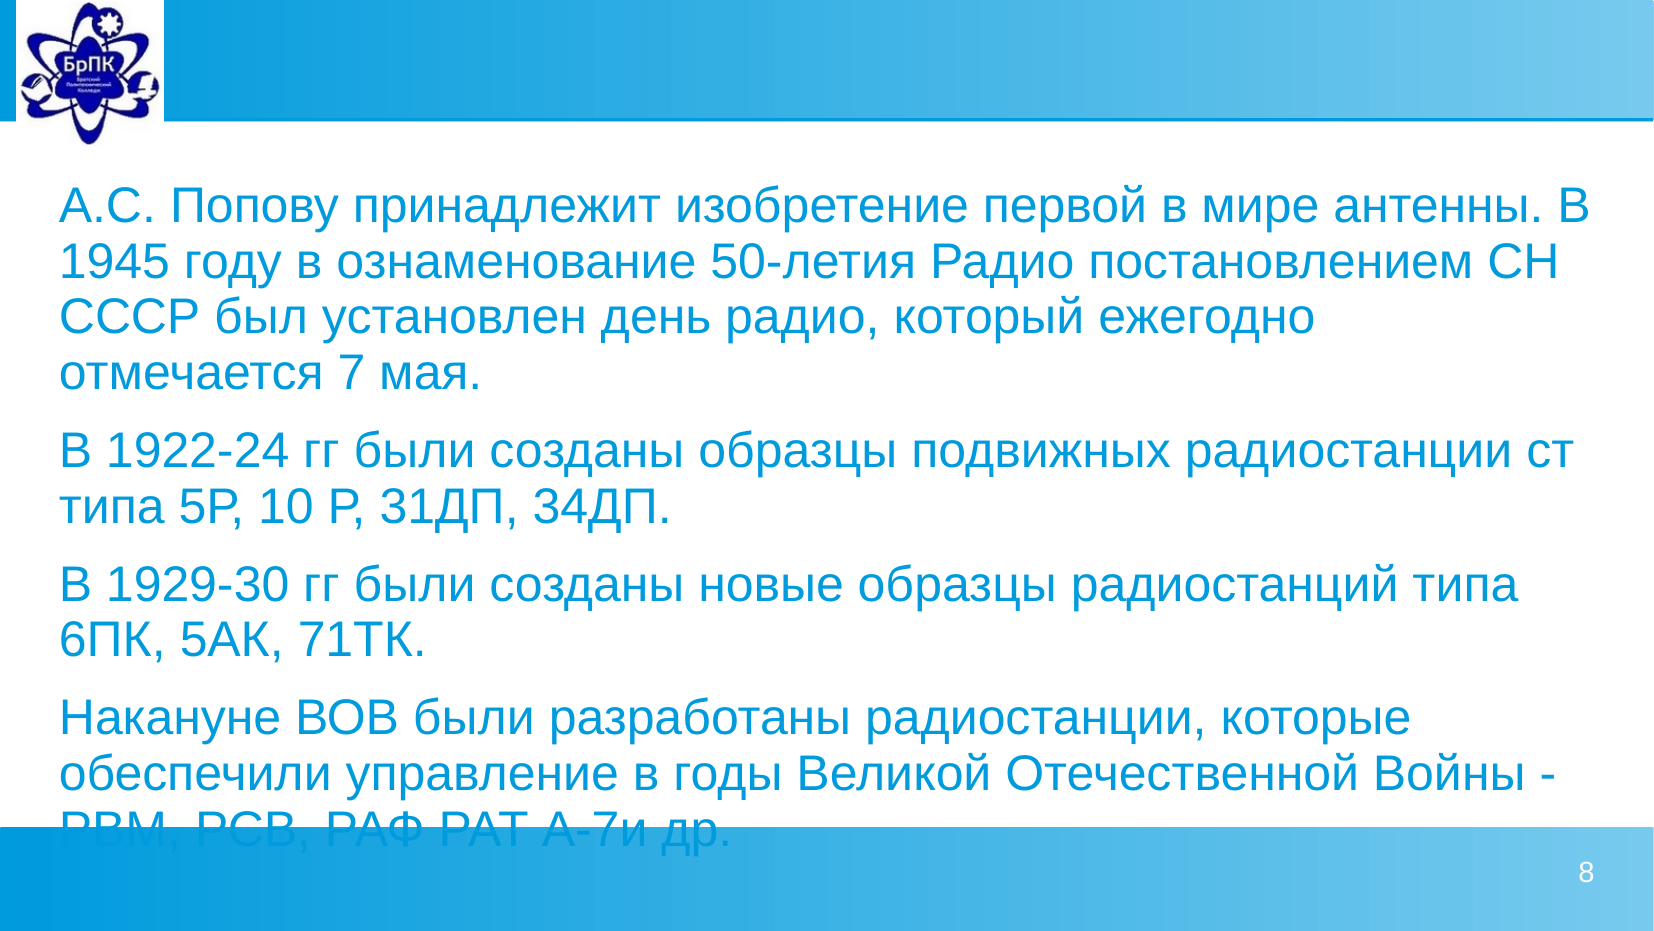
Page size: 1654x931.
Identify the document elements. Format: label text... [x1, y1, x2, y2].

picture [16, 0, 164, 147]
list А.С. Попову принадлежит изобретение первой в мире антенны. В 1945 году в ознаменование 50-летия Радио постановлением СН СССР был установлен день радио, который ежегодно отмечается 7 мая. В 1922-24 гг были созданы образцы подвижных радиостанции ст типа 5Р, 10 Р, 31ДП, 34ДП. В 1929-30 гг были созданы новые образцы радиостанций типа 6ПК, 5АК, 71ТК. Накануне ВОВ были разработаны радиостанции, которые обеспечили управление в годы Великой Отечественной Войны - РBM, РСВ, РАФ PAT А-7и др. [59, 177, 1595, 768]
